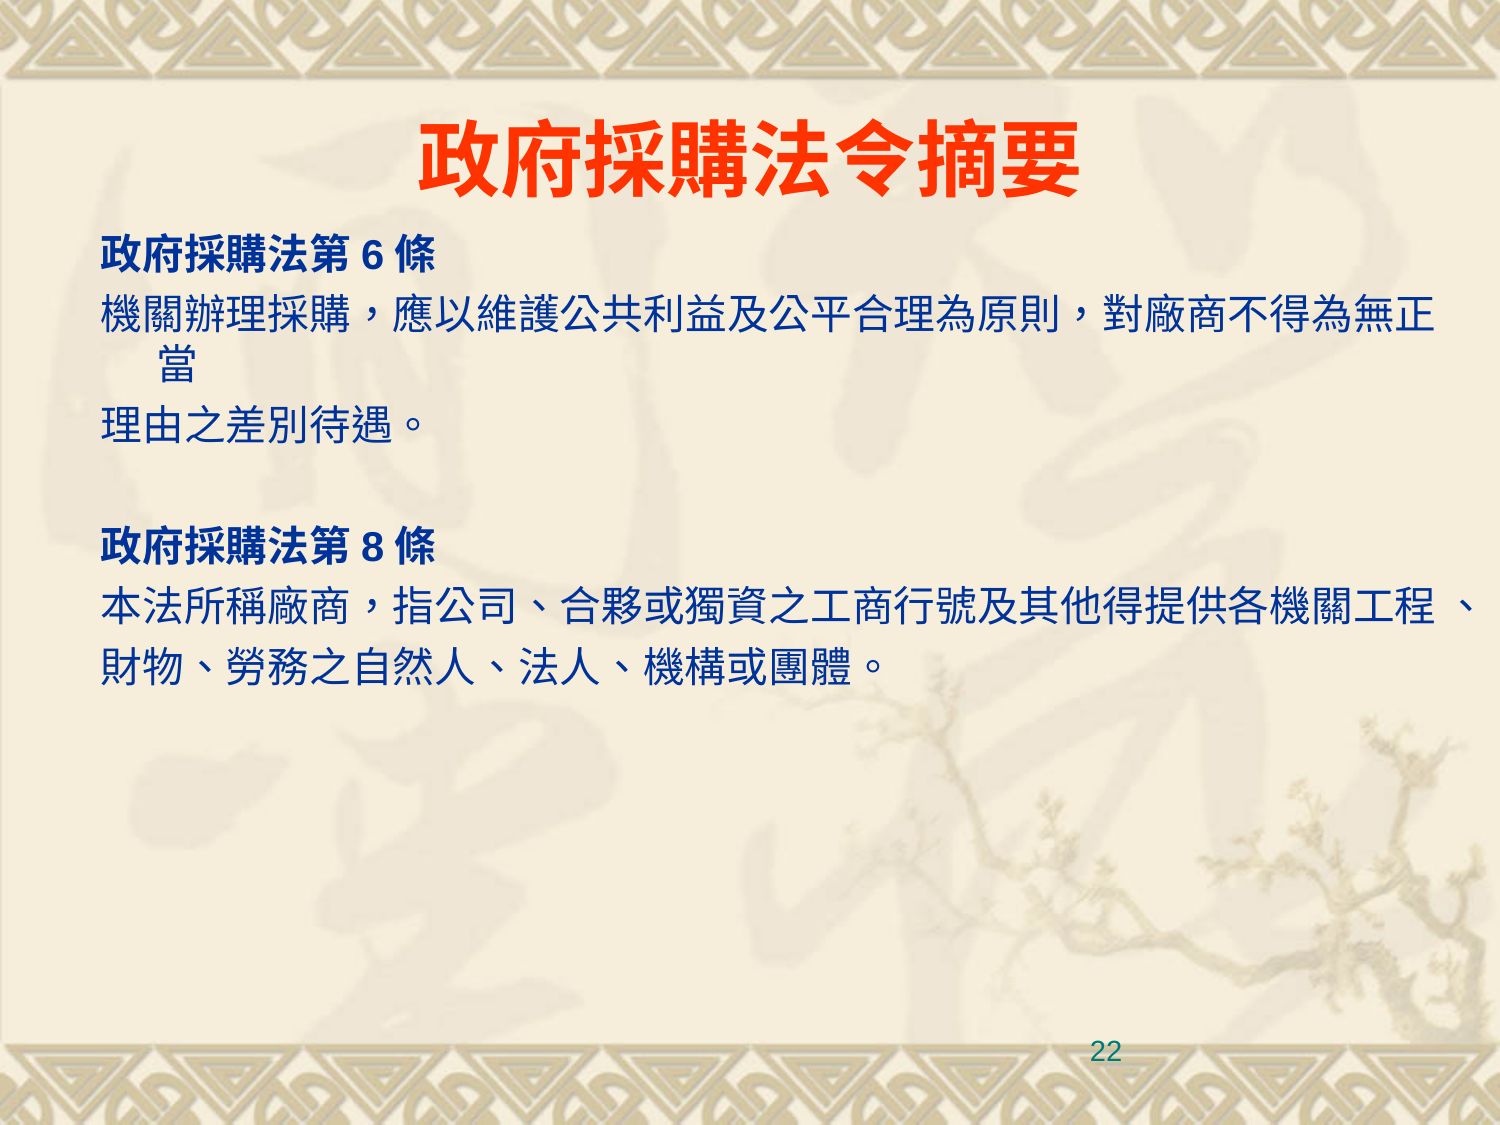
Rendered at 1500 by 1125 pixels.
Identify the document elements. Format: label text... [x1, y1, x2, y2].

title 政府採購法令摘要 [49, 99, 1451, 198]
list 政府採購法第6條 機關辦理採購，應以維護公共利益及公平合理為原則，對廠商不得為無正 當 理由之差別待遇。 政府採購法第8條 本法所稱廠商，指公司、合夥或獨資之工商行號及其他得提供各機關工程 、 財物、勞務之自然人、法人、機構或團體。 [29, 220, 1500, 1006]
text_box [1074, 1024, 1451, 1103]
